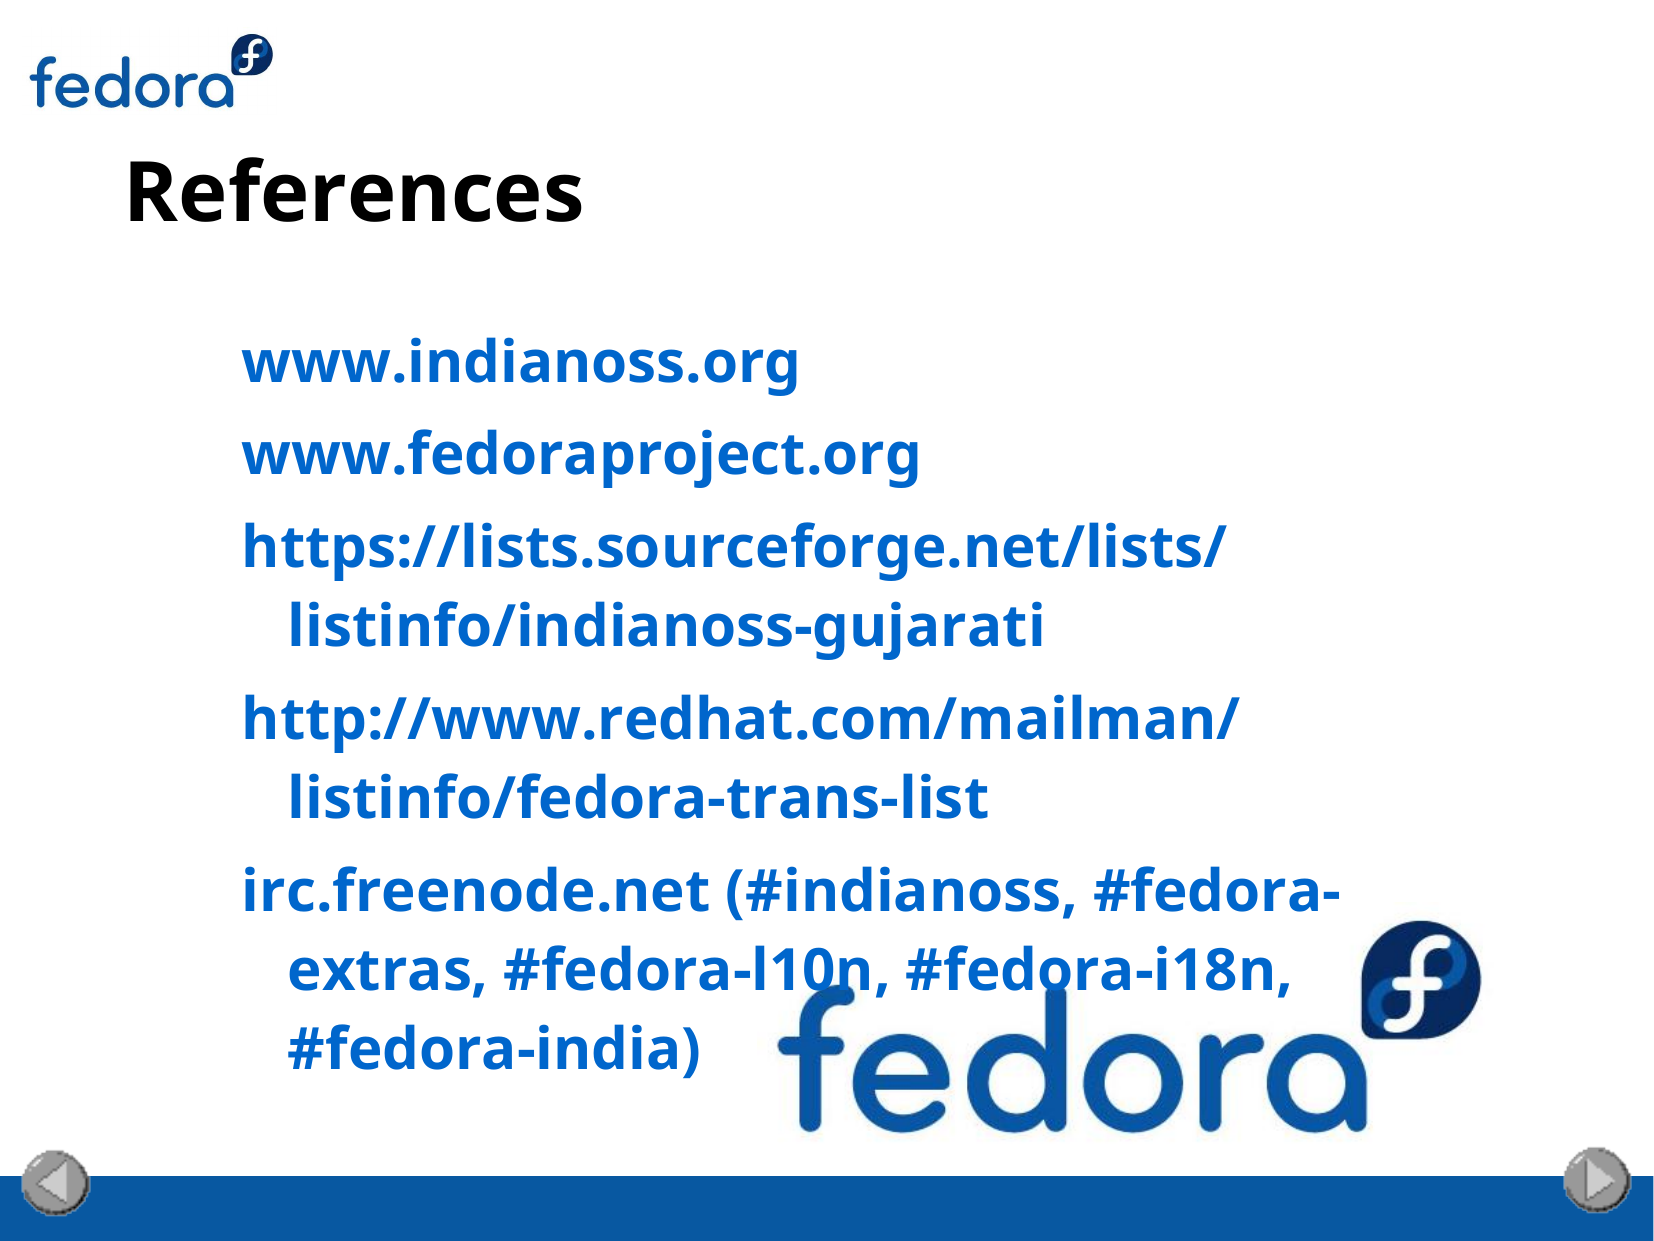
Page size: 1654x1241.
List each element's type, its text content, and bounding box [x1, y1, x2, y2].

title References [123, 123, 1529, 256]
list www.indianoss.org www.fedoraproject.org https://lists.sourceforge.net/lists/listinfo/indianoss-gujarati http://www.redhat.com/mailman/listinfo/fedora-trans-list irc.freenode.net (#indianoss, #fedora-extras, #fedora-l10n, #fedora-i18n, #fedora-india) [151, 220, 1476, 1041]
picture [22, 27, 277, 115]
picture [757, 902, 1494, 1154]
picture [0, 1143, 1654, 1241]
